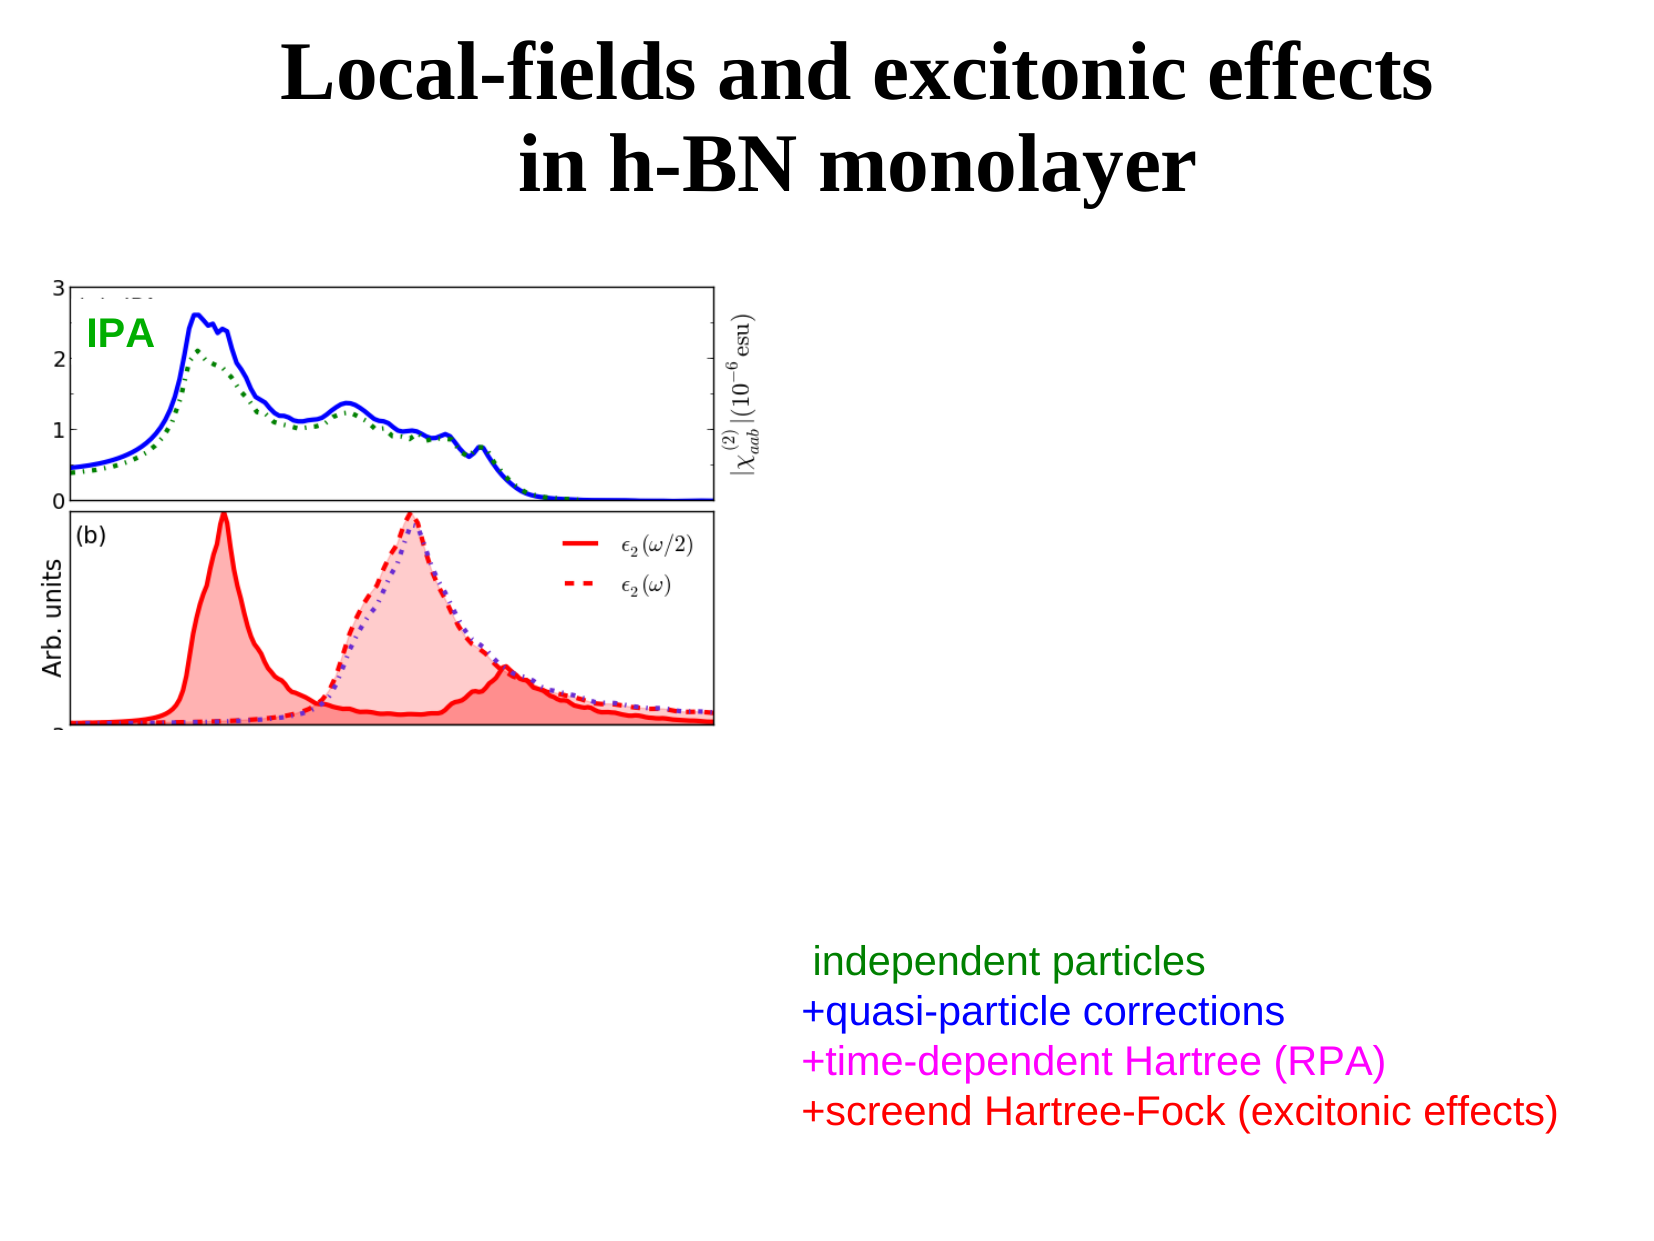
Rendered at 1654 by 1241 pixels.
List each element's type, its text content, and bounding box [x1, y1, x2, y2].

text_box independent particles +quasi-particle corrections +time-dependent Hartree (RPA) +screend Hartree-Fock (excitonic effects) [786, 926, 1576, 1142]
picture [0, 259, 782, 730]
title Local-fields and excitonic effects in h-BN monolayer [90, 0, 1627, 241]
text_box IPA [71, 298, 174, 365]
